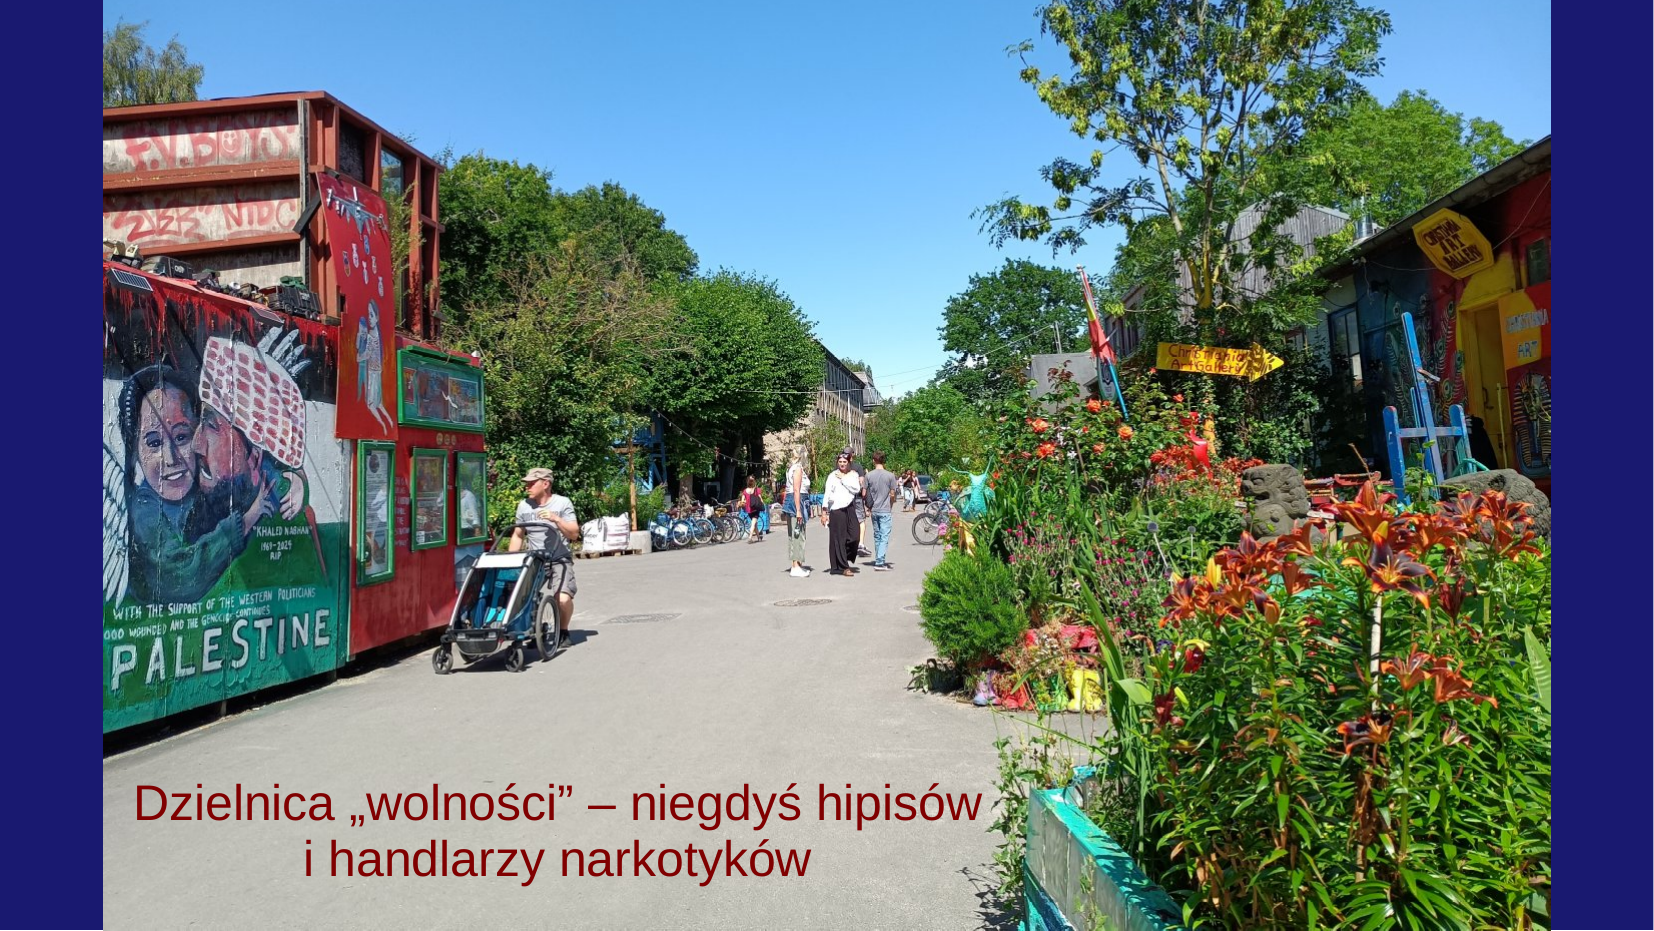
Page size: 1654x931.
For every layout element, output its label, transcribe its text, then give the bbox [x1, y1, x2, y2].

picture [103, 0, 1551, 931]
text_box Dzielnica „wolności” – niegdyś hipisów i handlarzy narkotyków [118, 767, 999, 894]
